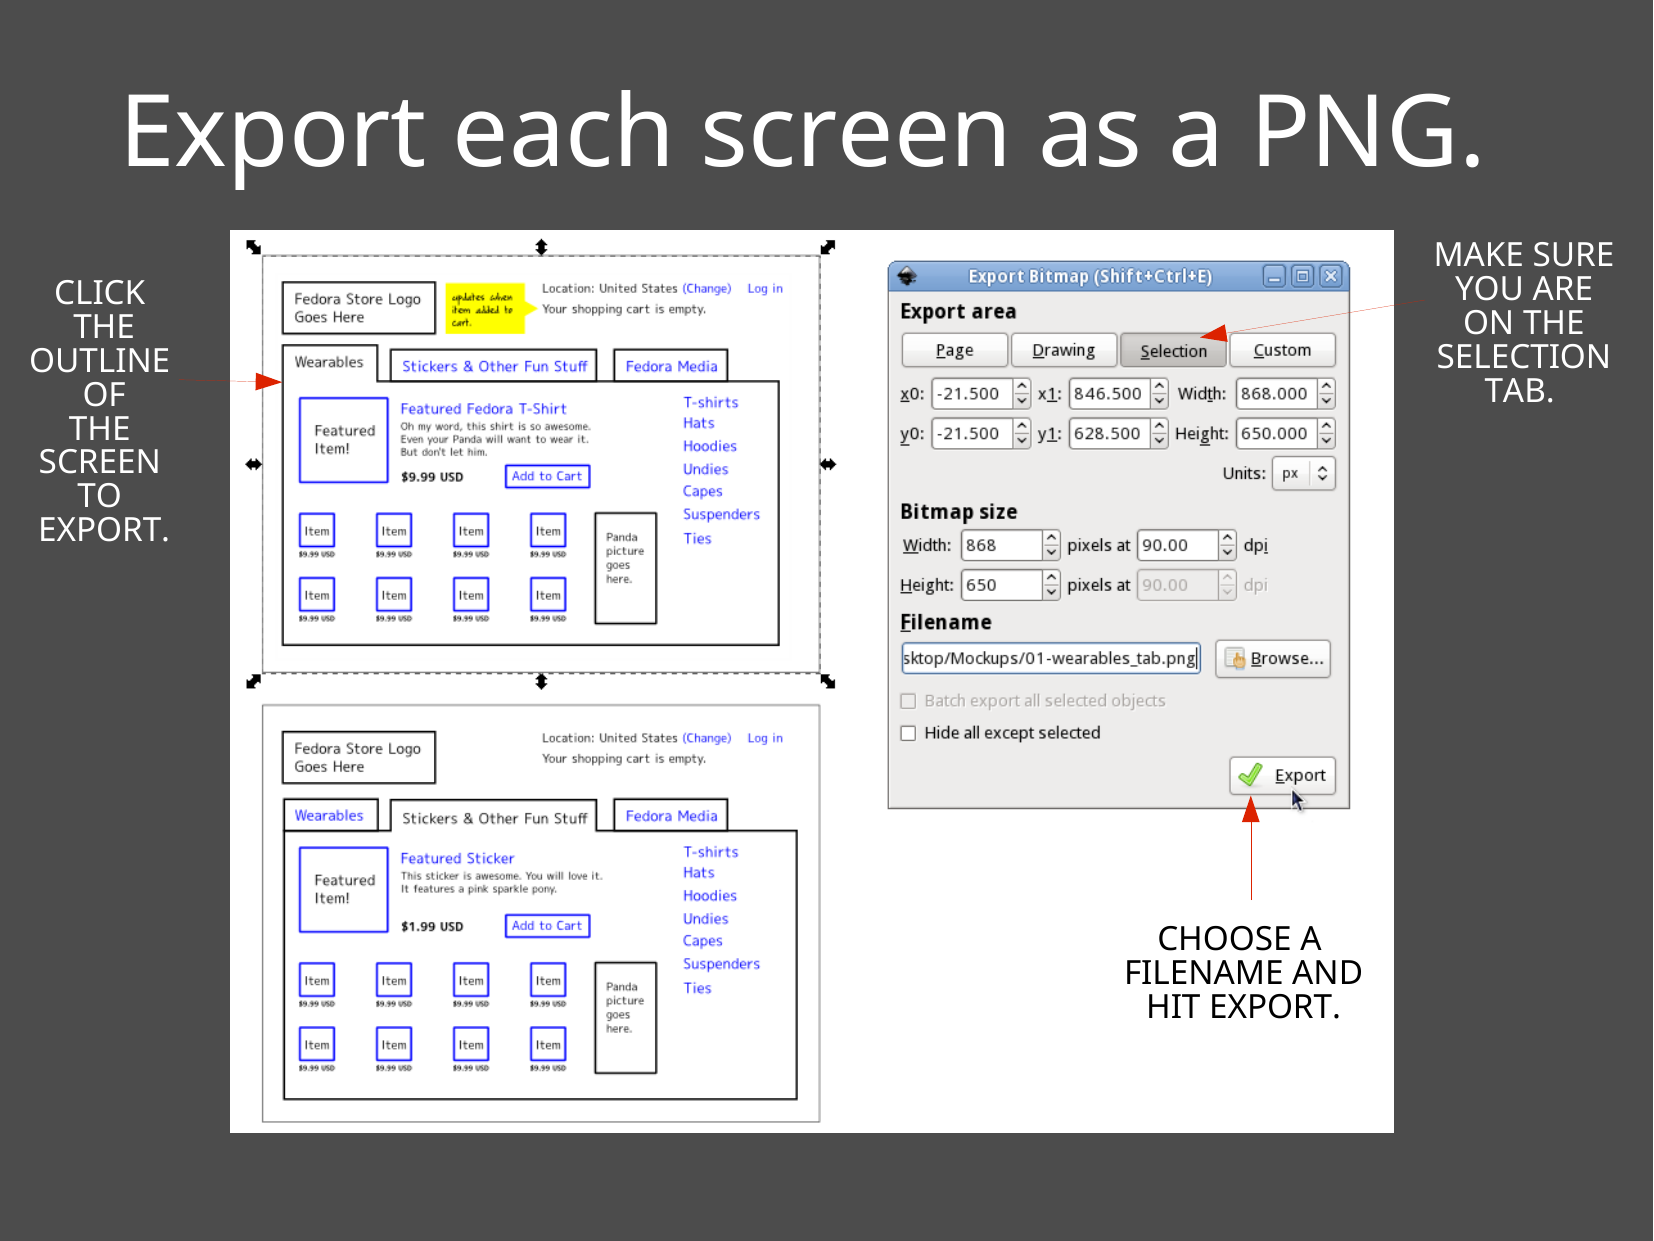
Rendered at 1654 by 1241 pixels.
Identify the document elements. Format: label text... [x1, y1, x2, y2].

title Export each screen as a PNG. [53, 6, 1554, 269]
text_box CLICK THE OUTLINE OF THE SCREEN TO EXPORT. [0, 258, 236, 568]
text_box CHOOSE A FILENAME AND HIT EXPORT. [1112, 912, 1376, 1036]
picture [230, 269, 1394, 1133]
text_box MAKE SURE YOU ARE ON THE SELECTION TAB. [1407, 225, 1641, 424]
